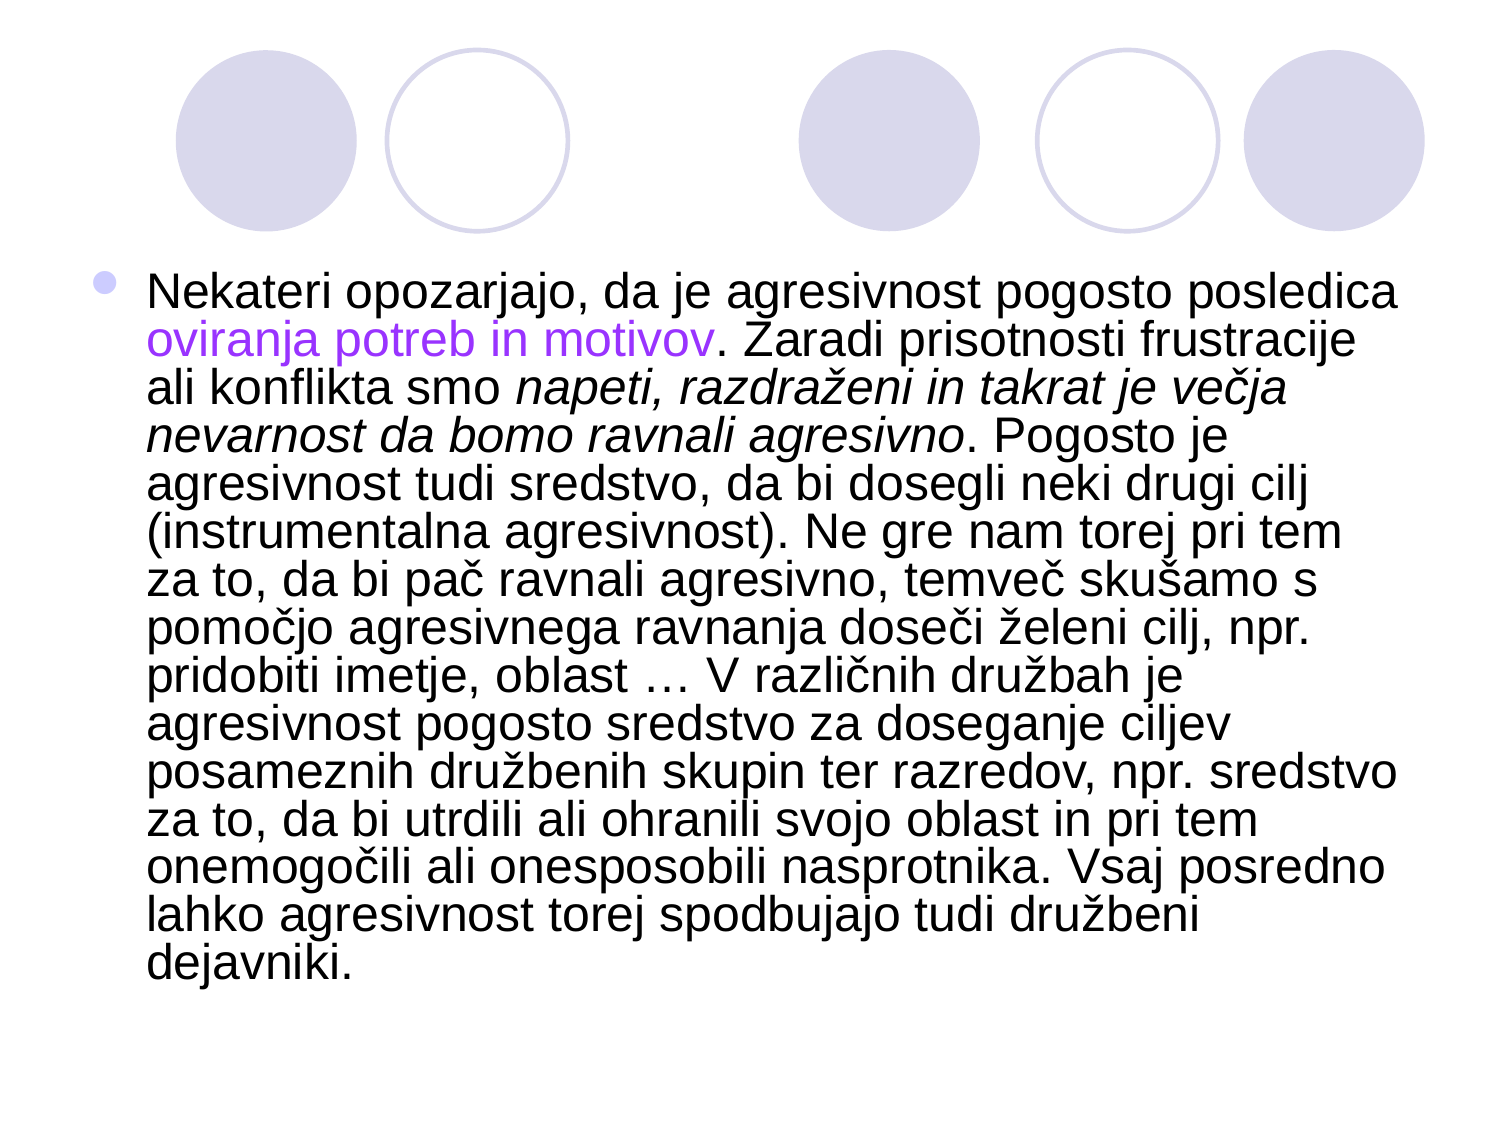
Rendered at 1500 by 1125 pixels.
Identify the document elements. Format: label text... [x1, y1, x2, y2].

list Nekateri opozarjajo, da je agresivnost pogosto posledica oviranja potreb in motivov. Zaradi prisotnosti frustracije ali konflikta smo napeti, razdraženi in takrat je večja nevarnost da bomo ravnali agresivno. Pogosto je agresivnost tudi sredstvo, da bi dosegli neki drugi cilj (instrumentalna agresivnost). Ne gre nam torej pri tem za to, da bi pač ravnali agresivno, temveč skušamo s pomočjo agresivnega ravnanja doseči želeni cilj, npr. pridobiti imetje, oblast … V različnih družbah je agresivnost pogosto sredstvo za doseganje ciljev posameznih družbenih skupin ter razredov, npr. sredstvo za to, da bi utrdili ali ohranili svojo oblast in pri tem onemogočili ali onesposobili nasprotnika. Vsaj posredno lahko agresivnost torej spodbujajo tudi družbeni dejavniki. [75, 262, 1425, 1006]
